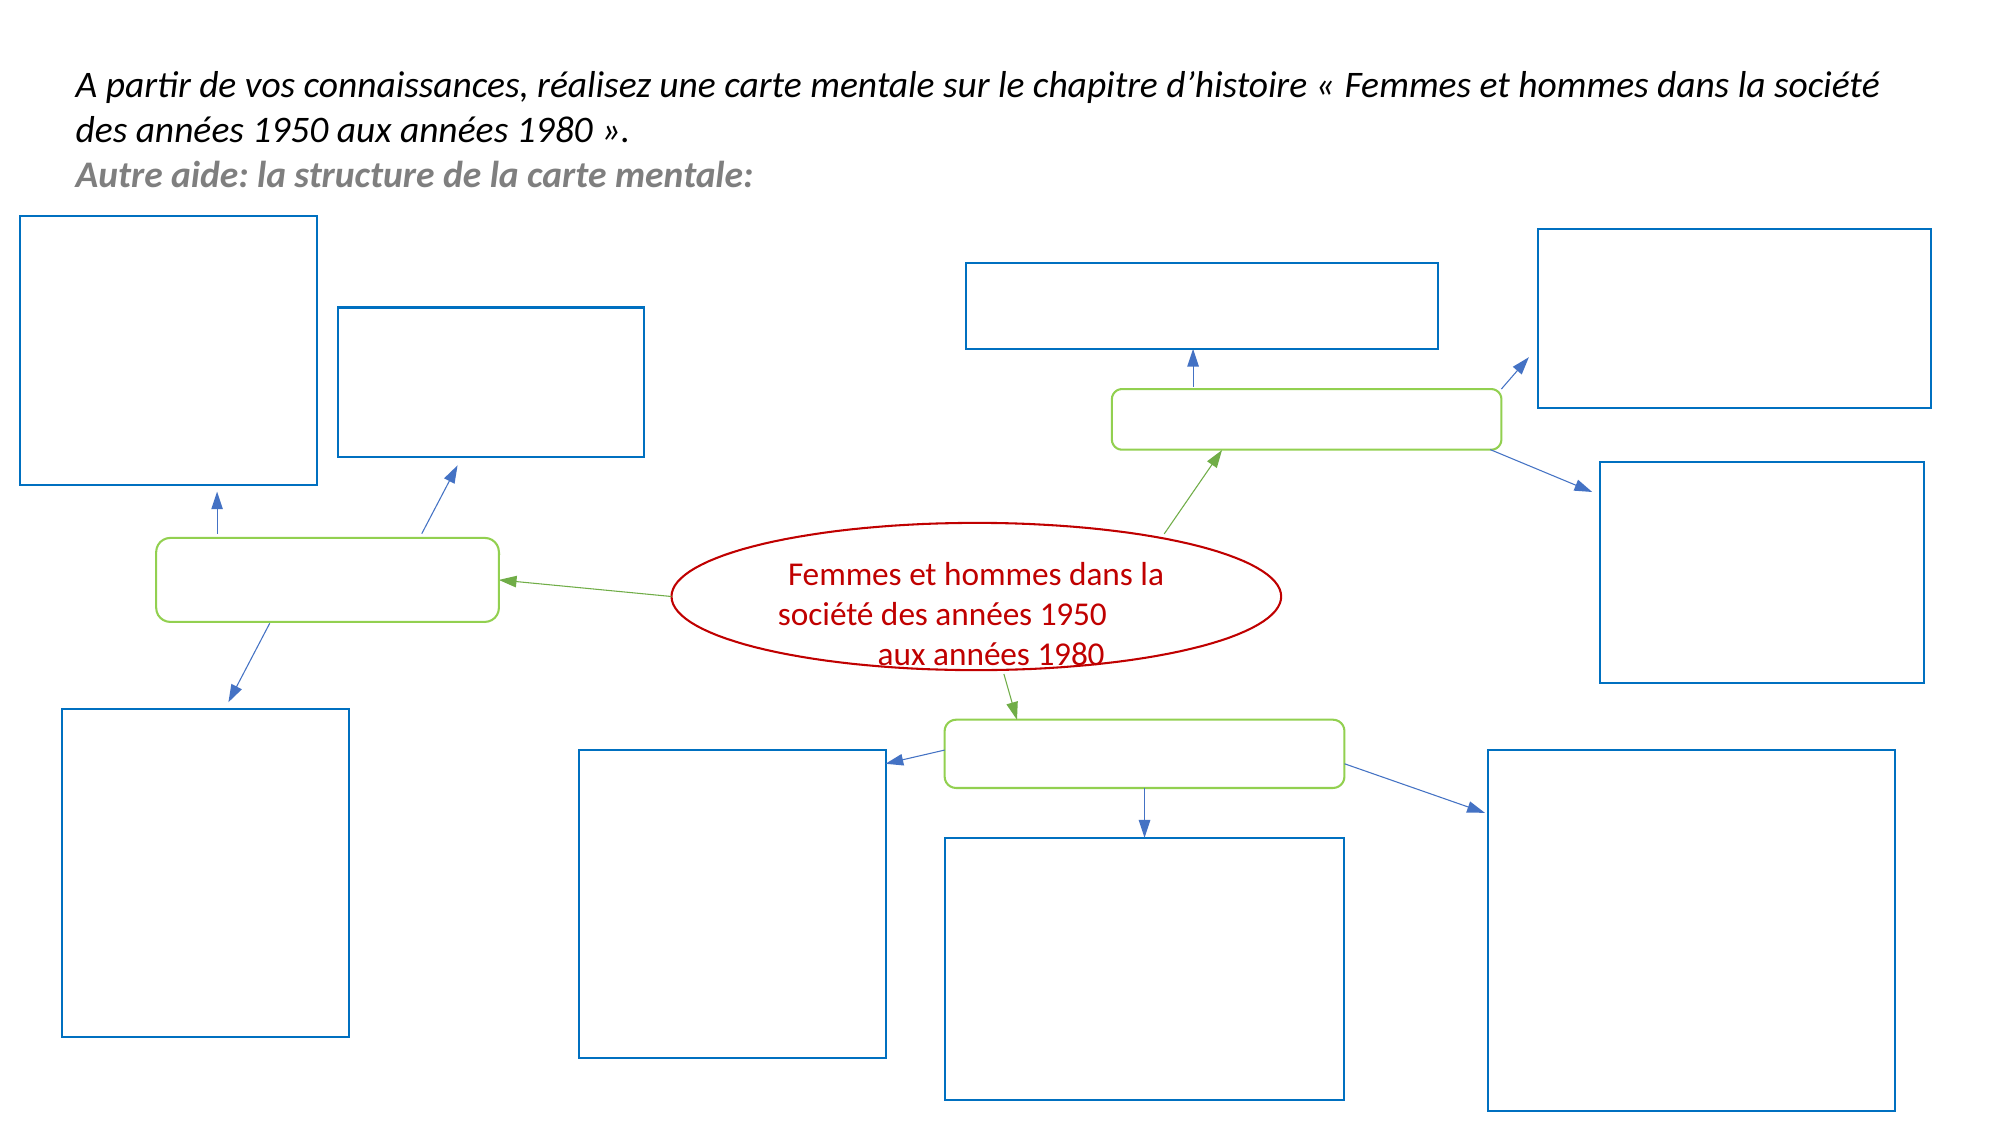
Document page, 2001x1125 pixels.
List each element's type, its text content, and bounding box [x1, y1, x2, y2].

text_box A partir de vos connaissances, réalisez une carte mentale sur le chapitre d’histoire « Femmes et hommes dans la société des années 1950 aux années 1980 ». Autre aide: la structure de la carte mentale: [60, 52, 1917, 204]
text_box Femmes et hommes dans la société des années 1950 aux années 1980 [671, 522, 1282, 671]
